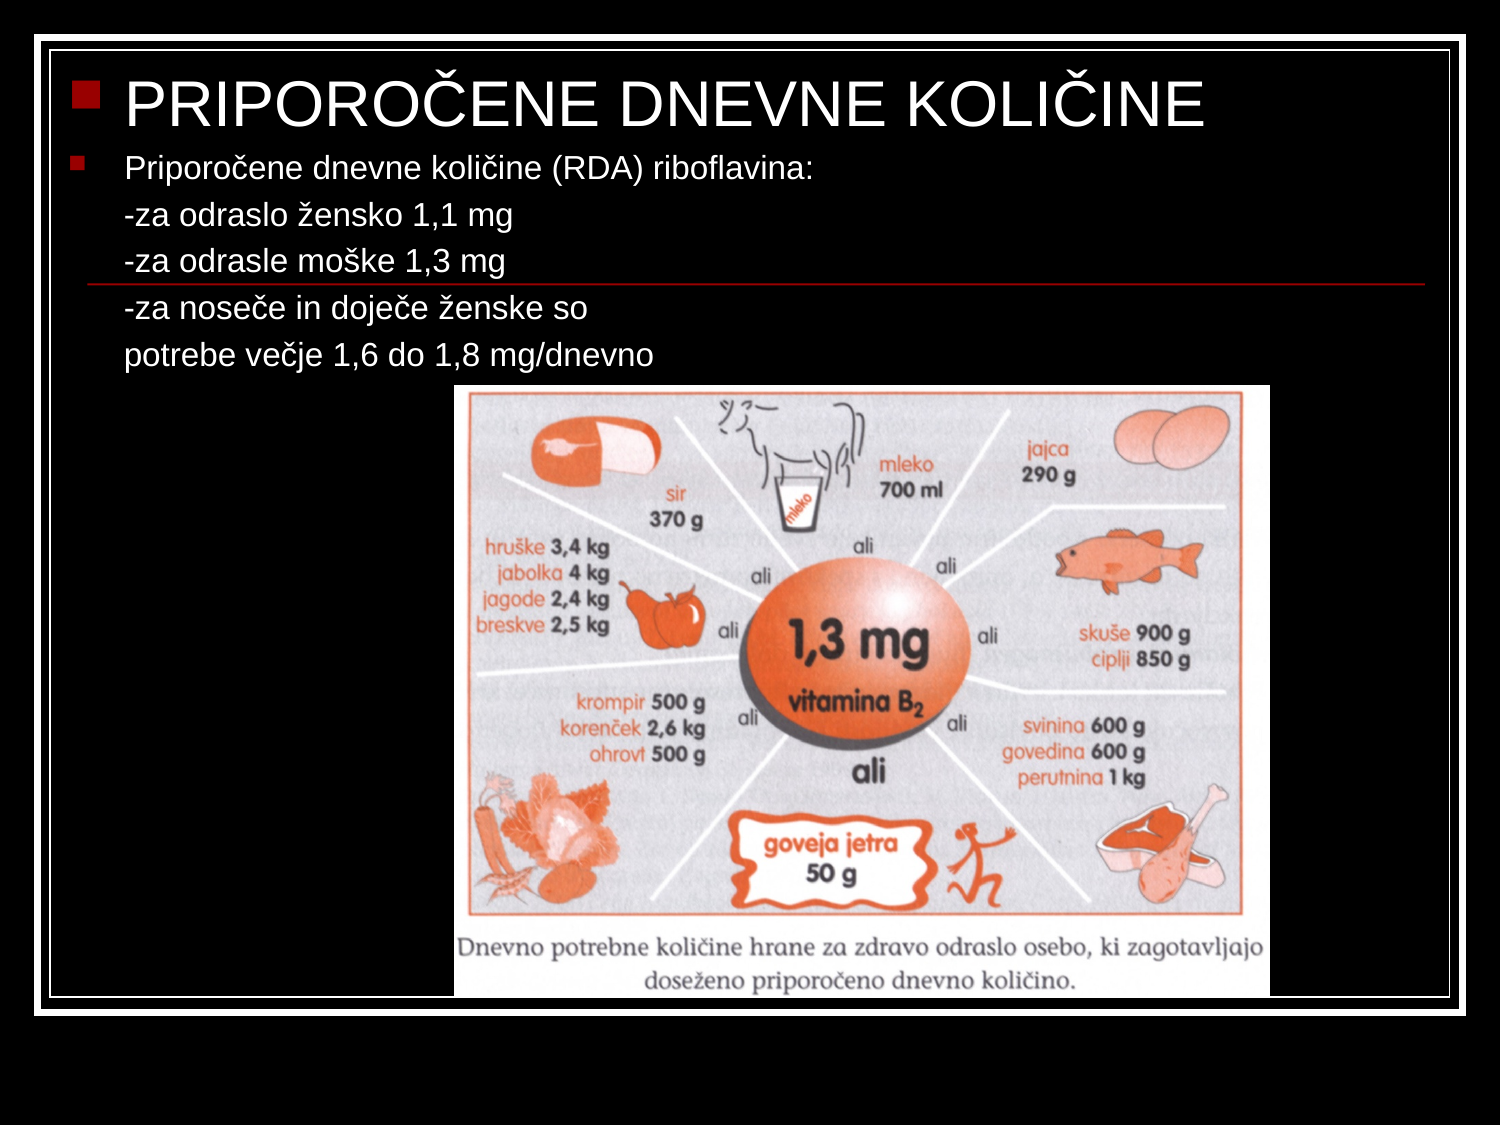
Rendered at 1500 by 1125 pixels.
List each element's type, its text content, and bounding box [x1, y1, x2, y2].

picture [454, 385, 1270, 996]
list PRIPOROČENE DNEVNE KOLIČINE Priporočene dnevne količine (RDA) riboflavina: -za odraslo žensko 1,1 mg -za odrasle moške 1,3 mg -za noseče in doječe ženske so potrebe večje 1,6 do 1,8 mg/dnevno [53, 54, 1447, 988]
